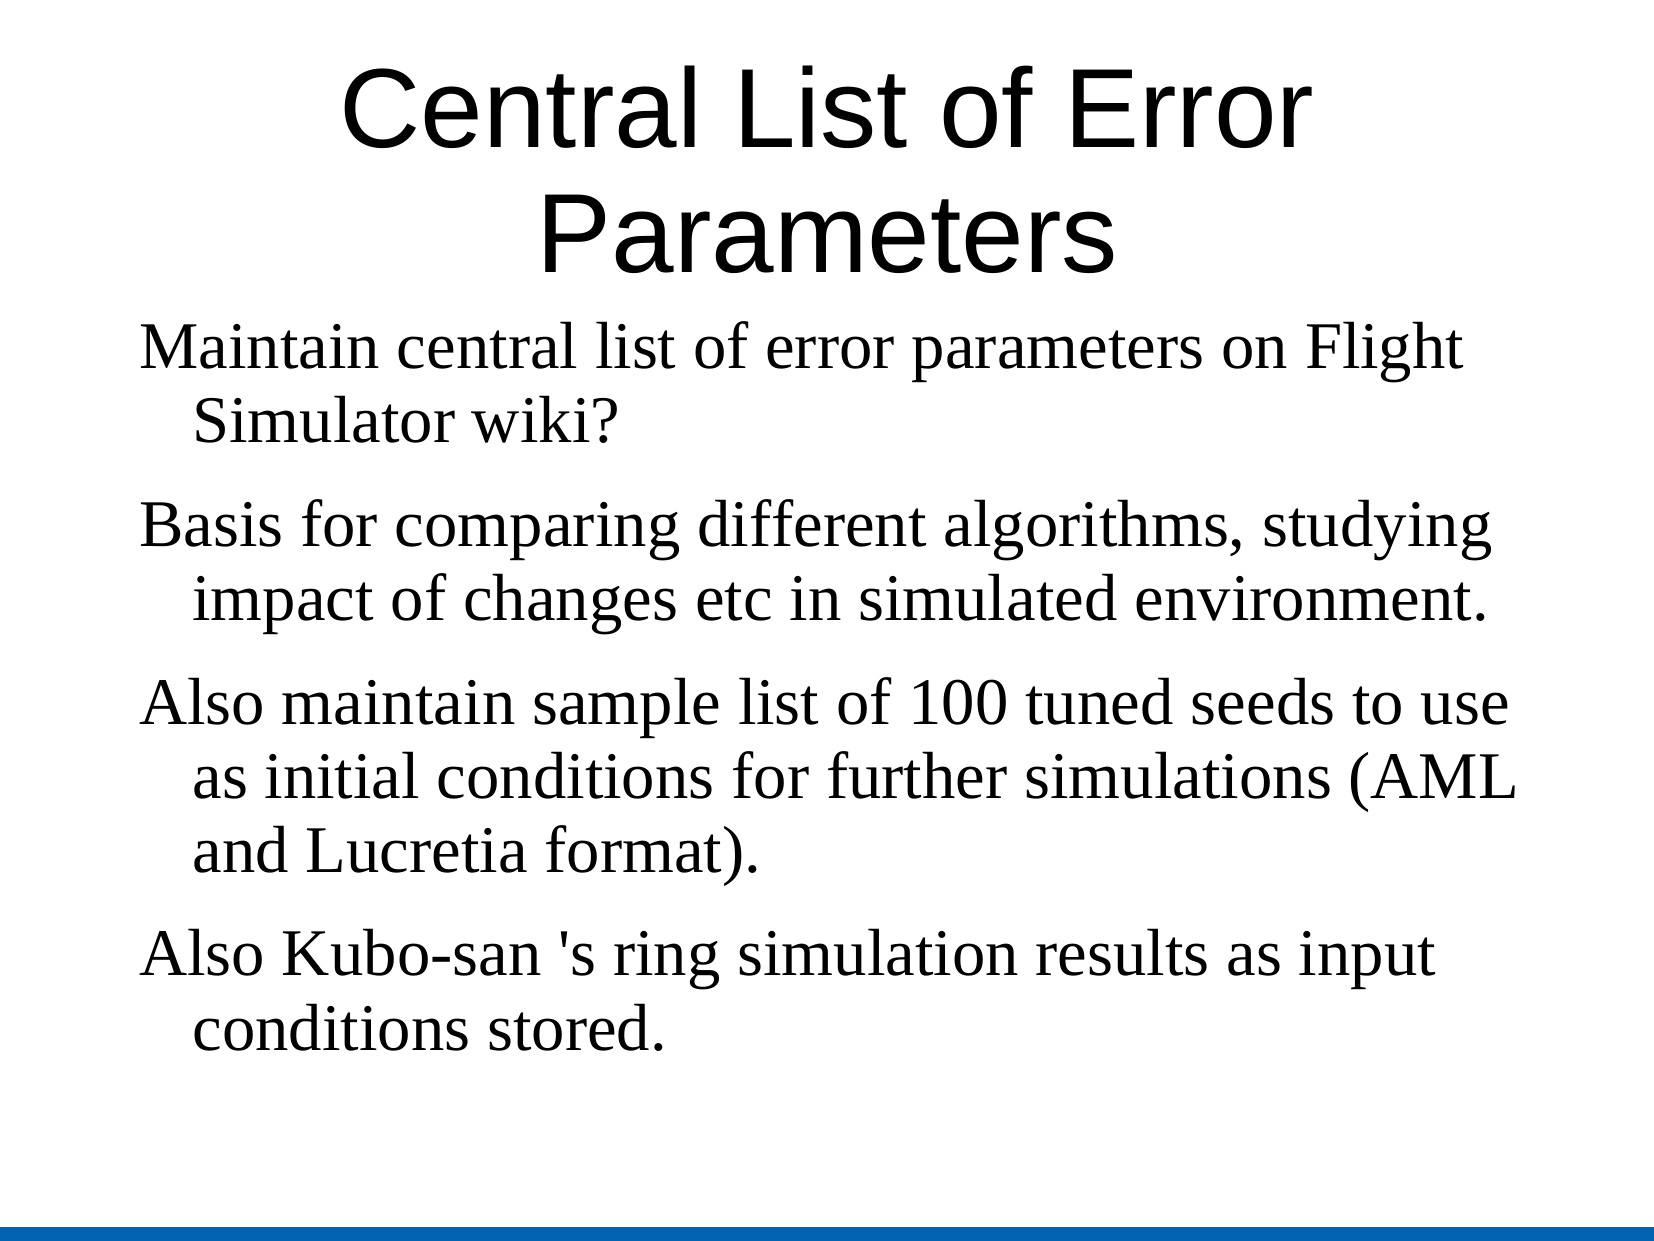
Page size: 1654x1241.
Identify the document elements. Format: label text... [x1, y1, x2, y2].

title Central List of Error Parameters [121, 31, 1533, 309]
list Maintain central list of error parameters on Flight Simulator wiki? Basis for comparing different algorithms, studying impact of changes etc in simulated environment. Also maintain sample list of 100 tuned seeds to use as initial conditions for further simulations (AML and Lucretia format). Also Kubo-san 's ring simulation results as input conditions stored. [121, 309, 1533, 1206]
